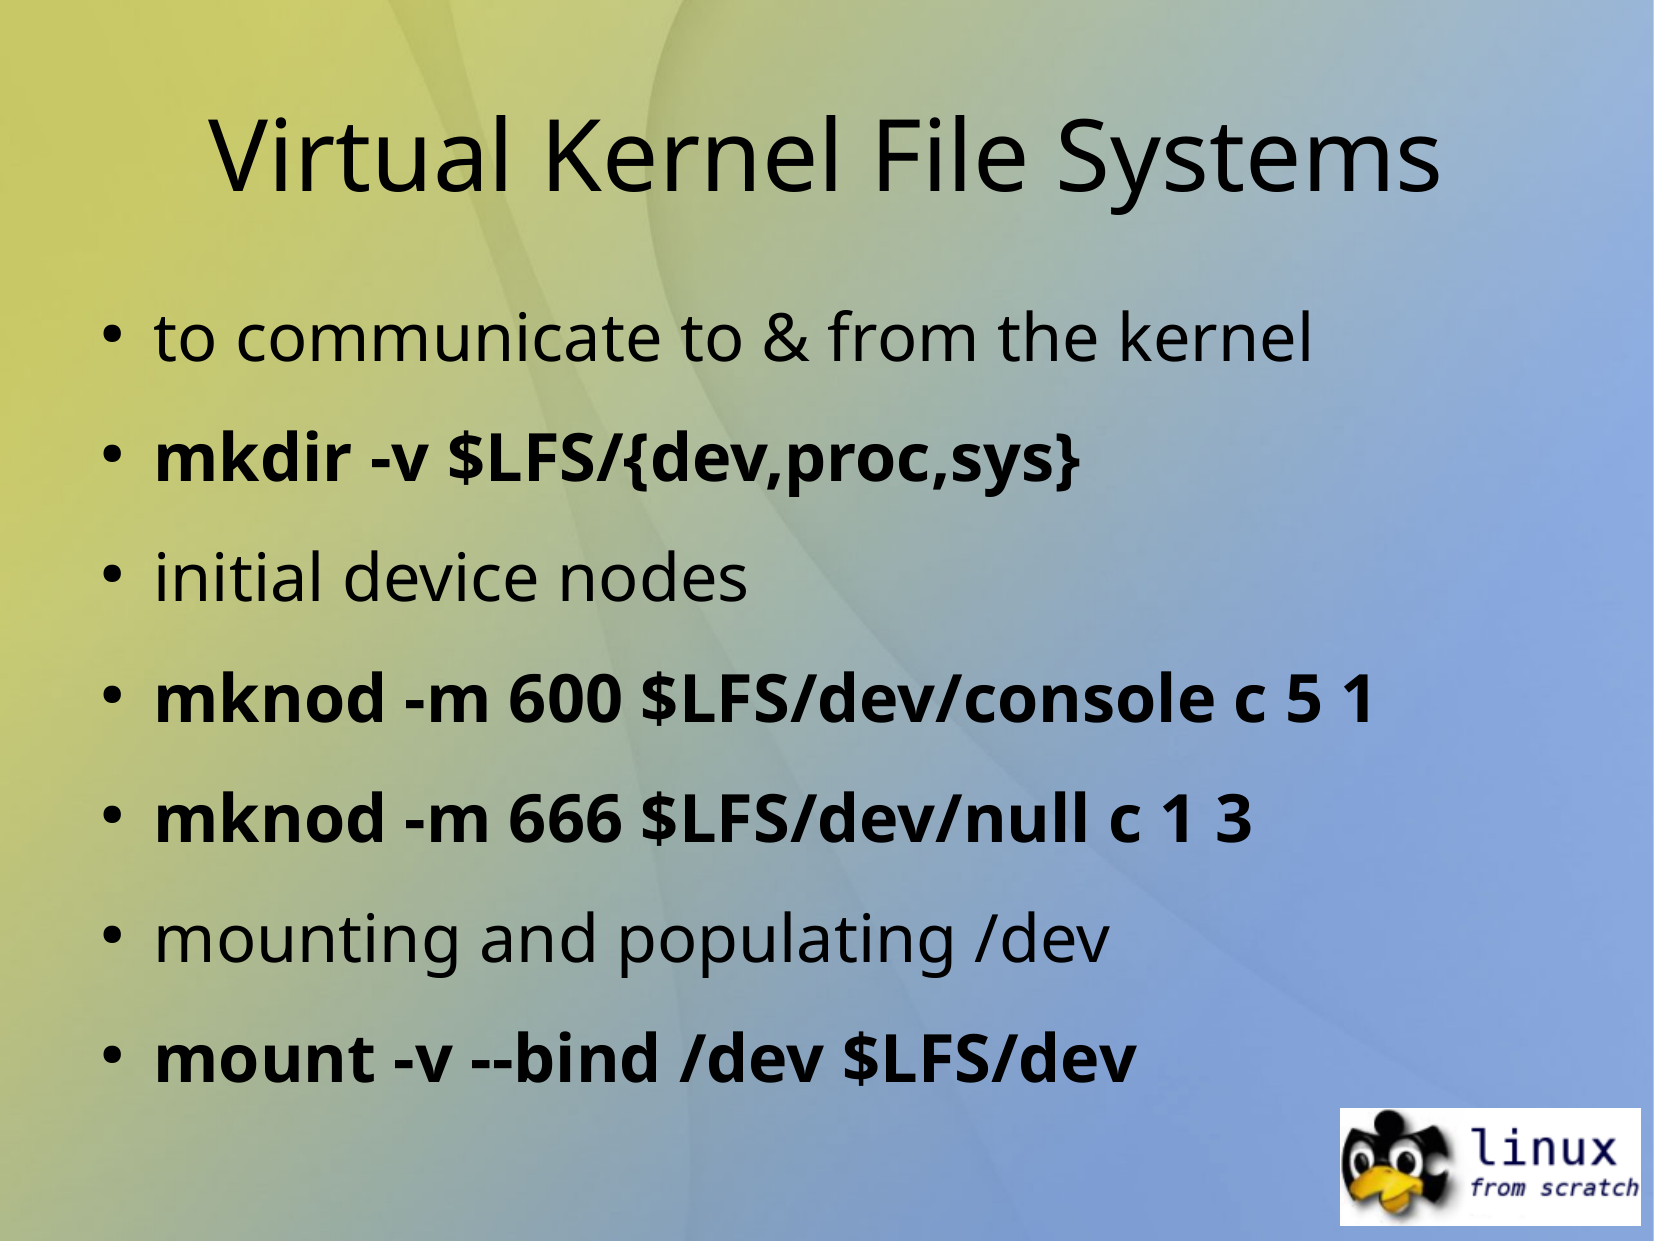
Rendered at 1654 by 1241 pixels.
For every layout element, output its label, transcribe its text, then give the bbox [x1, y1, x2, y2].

list to communicate to & from the kernel mkdir -v $LFS/{dev,proc,sys} initial device nodes mknod -m 600 $LFS/dev/console c 5 1 mknod -m 666 $LFS/dev/null c 1 3 mounting and populating /dev mount -v --bind /dev $LFS/dev [82, 290, 1654, 1094]
title Virtual Kernel File Systems [82, 56, 1571, 250]
picture [0, 0, 1654, 1241]
